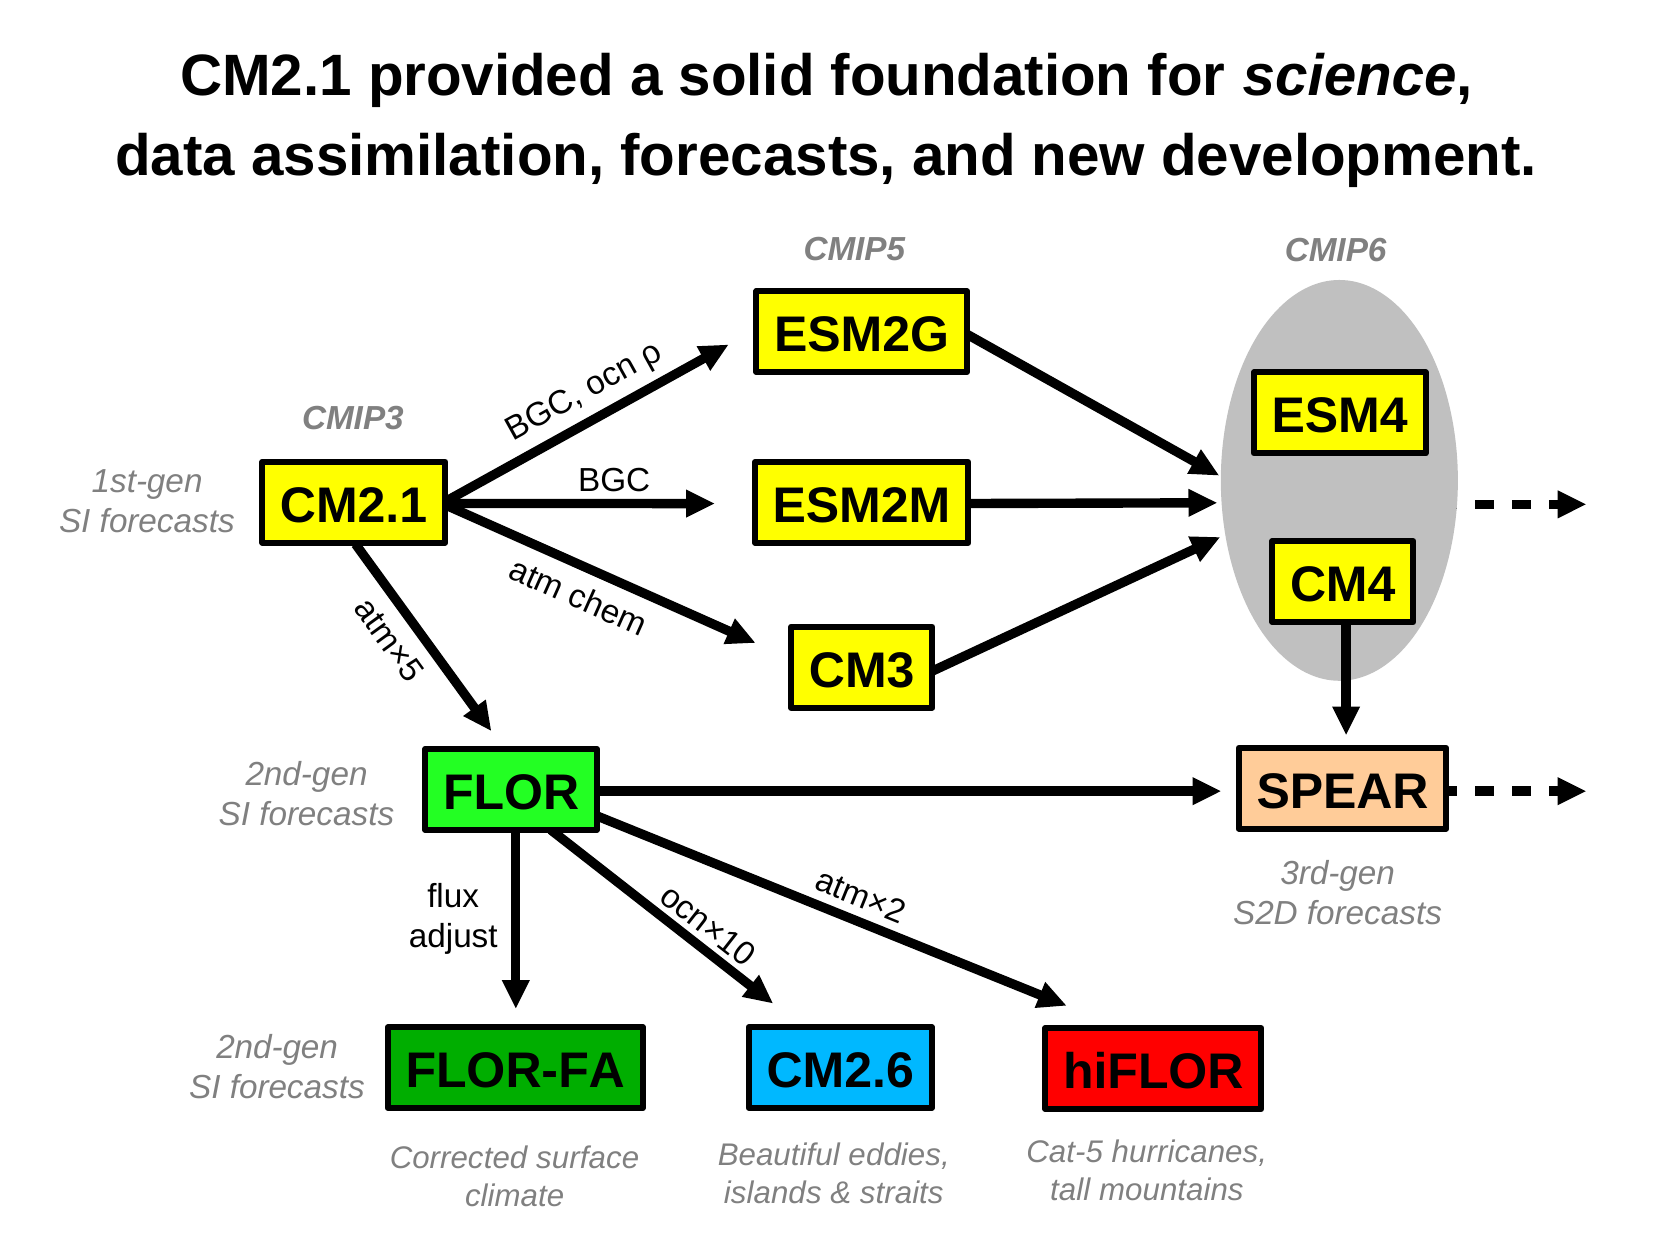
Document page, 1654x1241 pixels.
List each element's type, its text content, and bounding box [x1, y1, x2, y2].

text_box CM4 [1272, 541, 1414, 623]
text_box 3rd-gen S2D forecasts [1218, 843, 1467, 939]
text_box BGC, ocn ρ [480, 315, 684, 461]
text_box CMIP3 [287, 388, 421, 444]
text_box ESM4 [1253, 372, 1426, 454]
text_box SPEAR [1238, 747, 1447, 829]
text_box CM2.1 provided a solid foundation for science, data assimilation, forecasts, and new development. [39, 26, 1615, 188]
text_box Cat-5 hurricanes, tall mountains [1011, 1124, 1283, 1227]
text_box flux adjust [394, 866, 524, 962]
text_box 2nd-gen SI forecasts [174, 1018, 381, 1113]
text_box 2nd-gen SI forecasts [203, 744, 410, 840]
text_box hiFLOR [1045, 1028, 1262, 1109]
text_box FLOR-FA [387, 1027, 643, 1109]
text_box Corrected surface climate [375, 1130, 655, 1221]
text_box ESM2G [756, 291, 968, 372]
text_box CM2.6 [748, 1027, 932, 1108]
text_box CMIP6 [1270, 220, 1403, 276]
text_box CM3 [791, 626, 933, 708]
text_box atm chem [487, 534, 671, 656]
text_box CMIP5 [788, 220, 922, 275]
text_box 1st-gen SI forecasts [44, 451, 251, 547]
text_box [1220, 279, 1458, 681]
text_box Beautiful eddies, islands & straits [703, 1127, 966, 1217]
text_box CM2.1 [262, 461, 446, 543]
text_box atm×5 [332, 573, 454, 711]
text_box ocn×10 [637, 859, 789, 995]
text_box FLOR [425, 748, 597, 830]
text_box BGC [563, 451, 665, 506]
text_box atm×2 [794, 845, 929, 943]
text_box ESM2M [755, 461, 969, 543]
